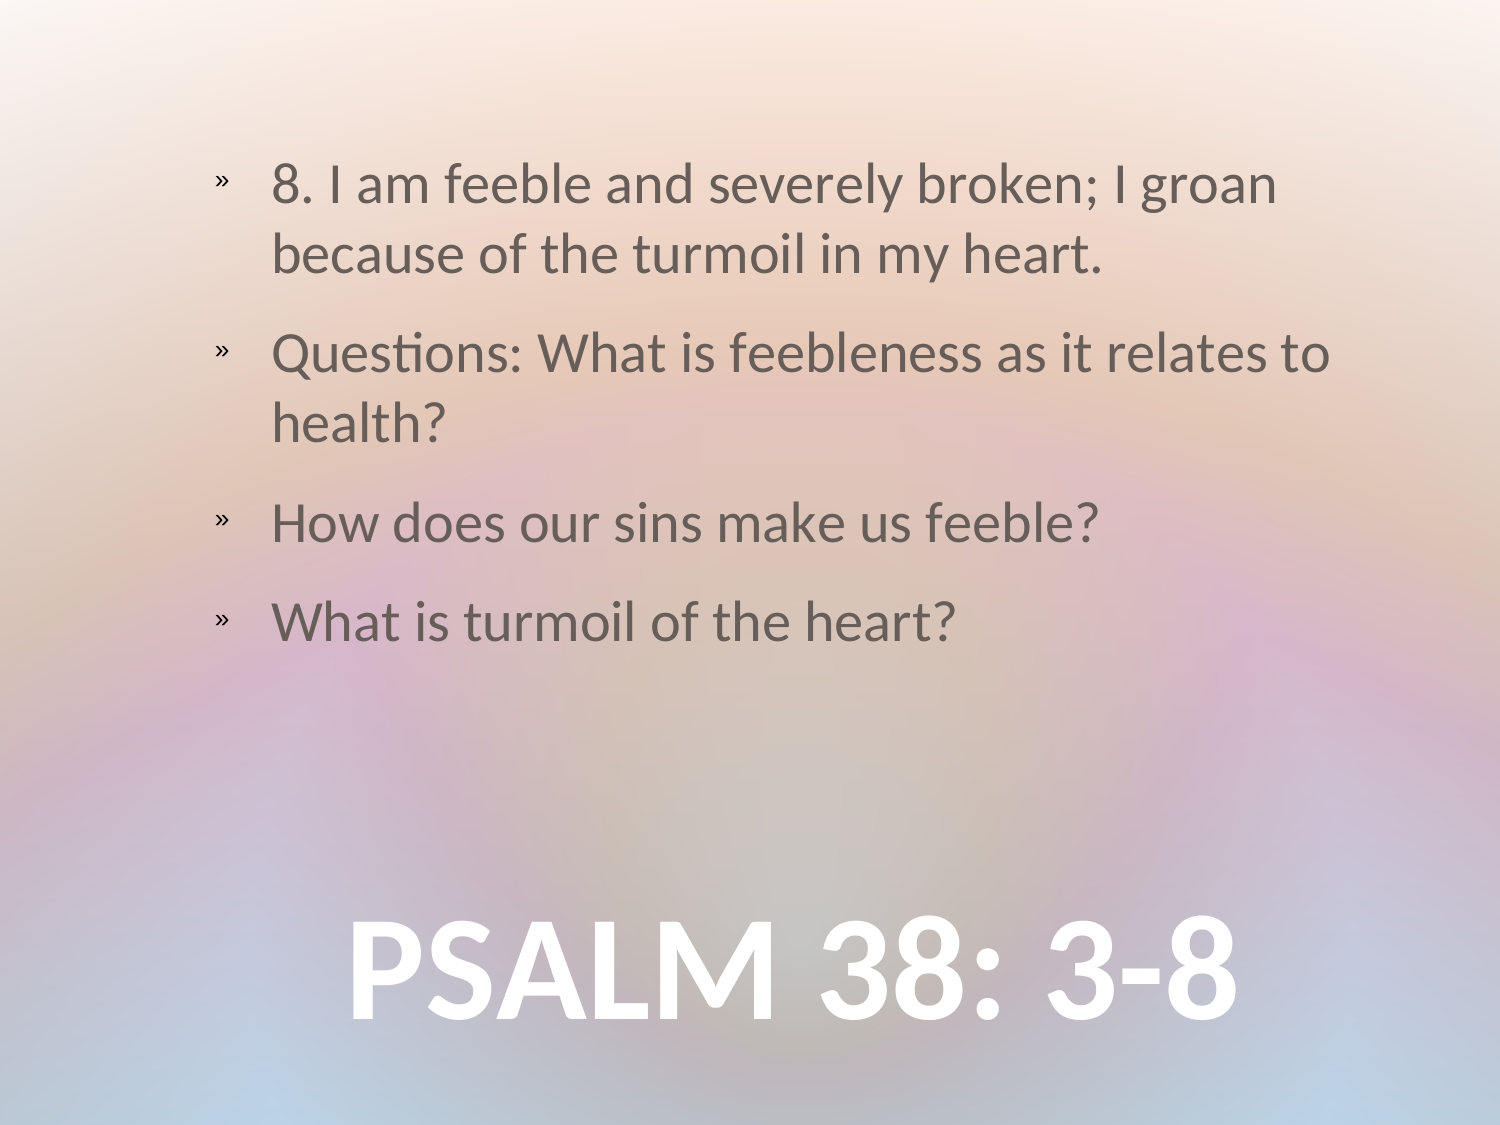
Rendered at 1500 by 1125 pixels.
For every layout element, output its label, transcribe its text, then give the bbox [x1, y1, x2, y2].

title PSALM 38: 3-8 [200, 863, 1388, 1050]
list 8. I am feeble and severely broken; I groan because of the turmoil in my heart. Questions: What is feebleness as it relates to health? How does our sins make us feeble? What is turmoil of the heart? [200, 137, 1425, 863]
picture [0, 0, 1500, 1125]
